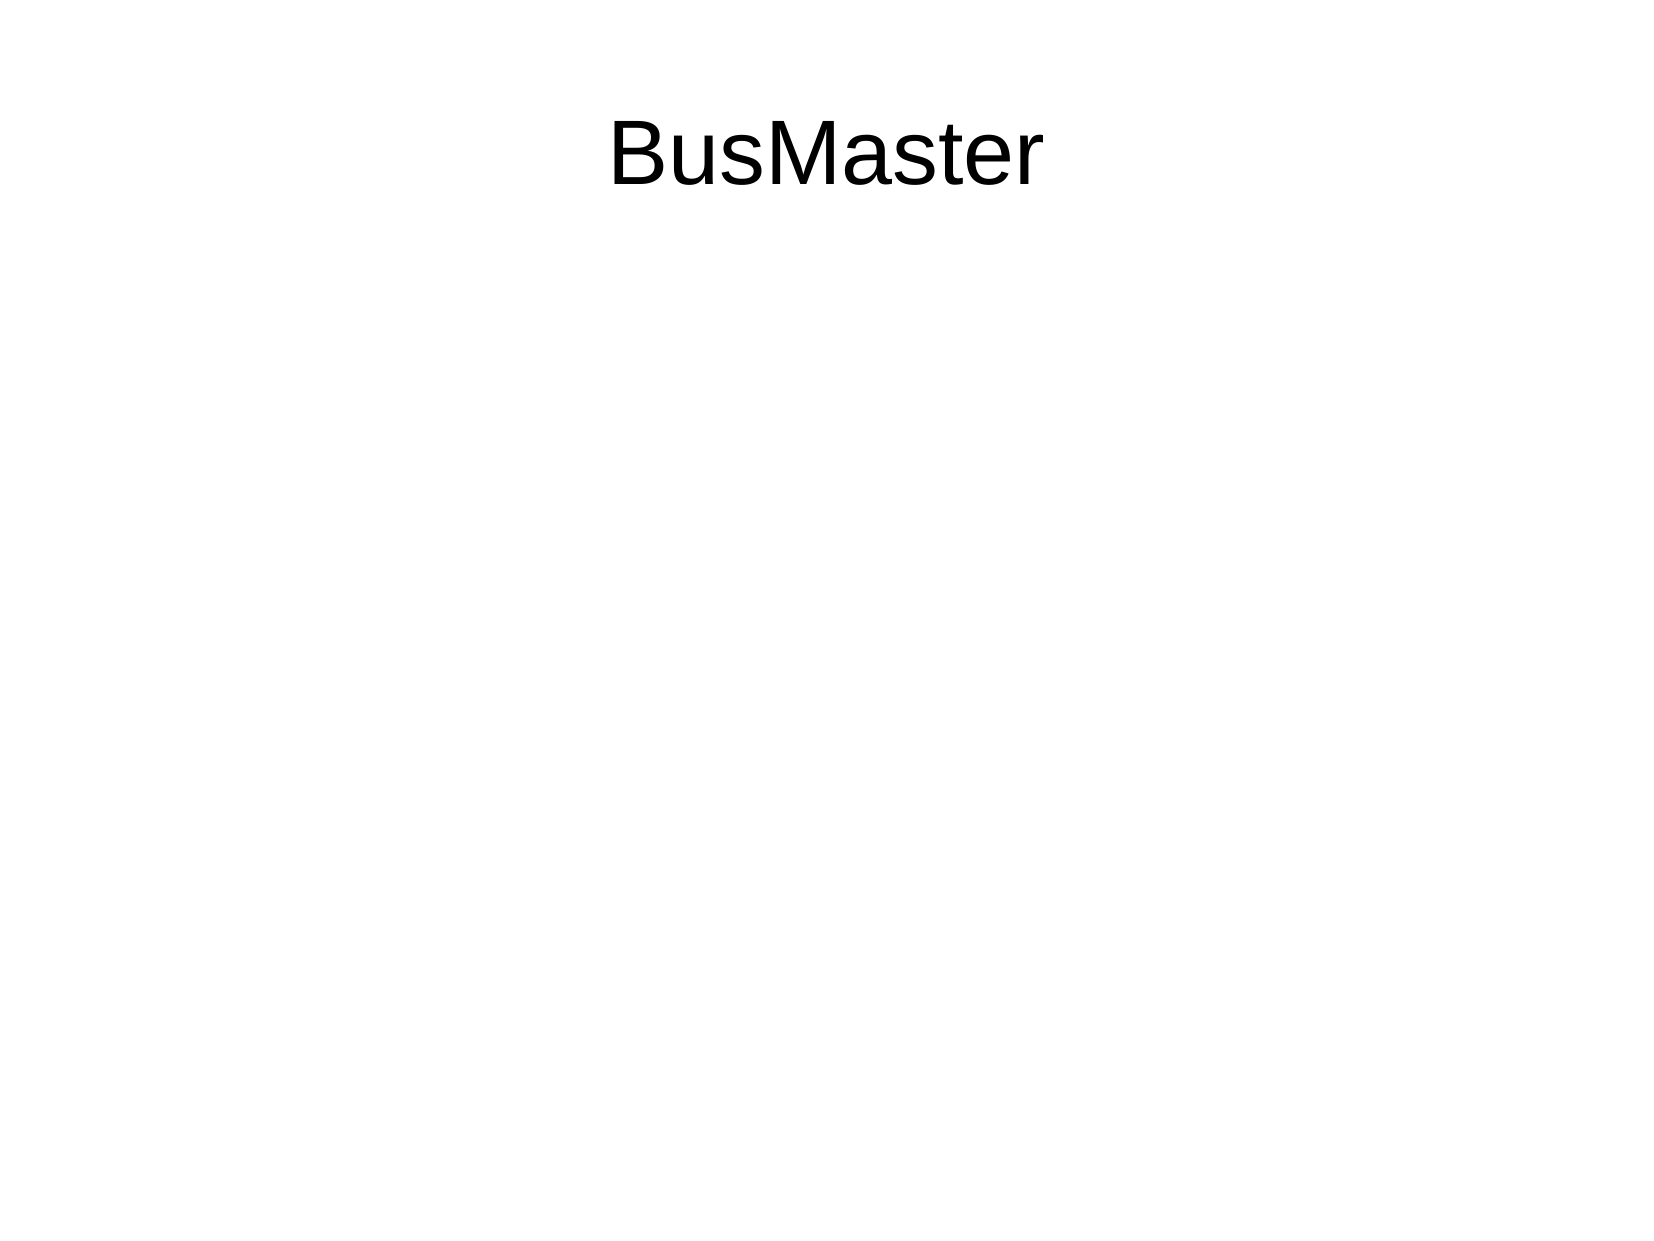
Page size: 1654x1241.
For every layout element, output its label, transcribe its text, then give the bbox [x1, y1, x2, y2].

title BusMaster [82, 49, 1571, 257]
